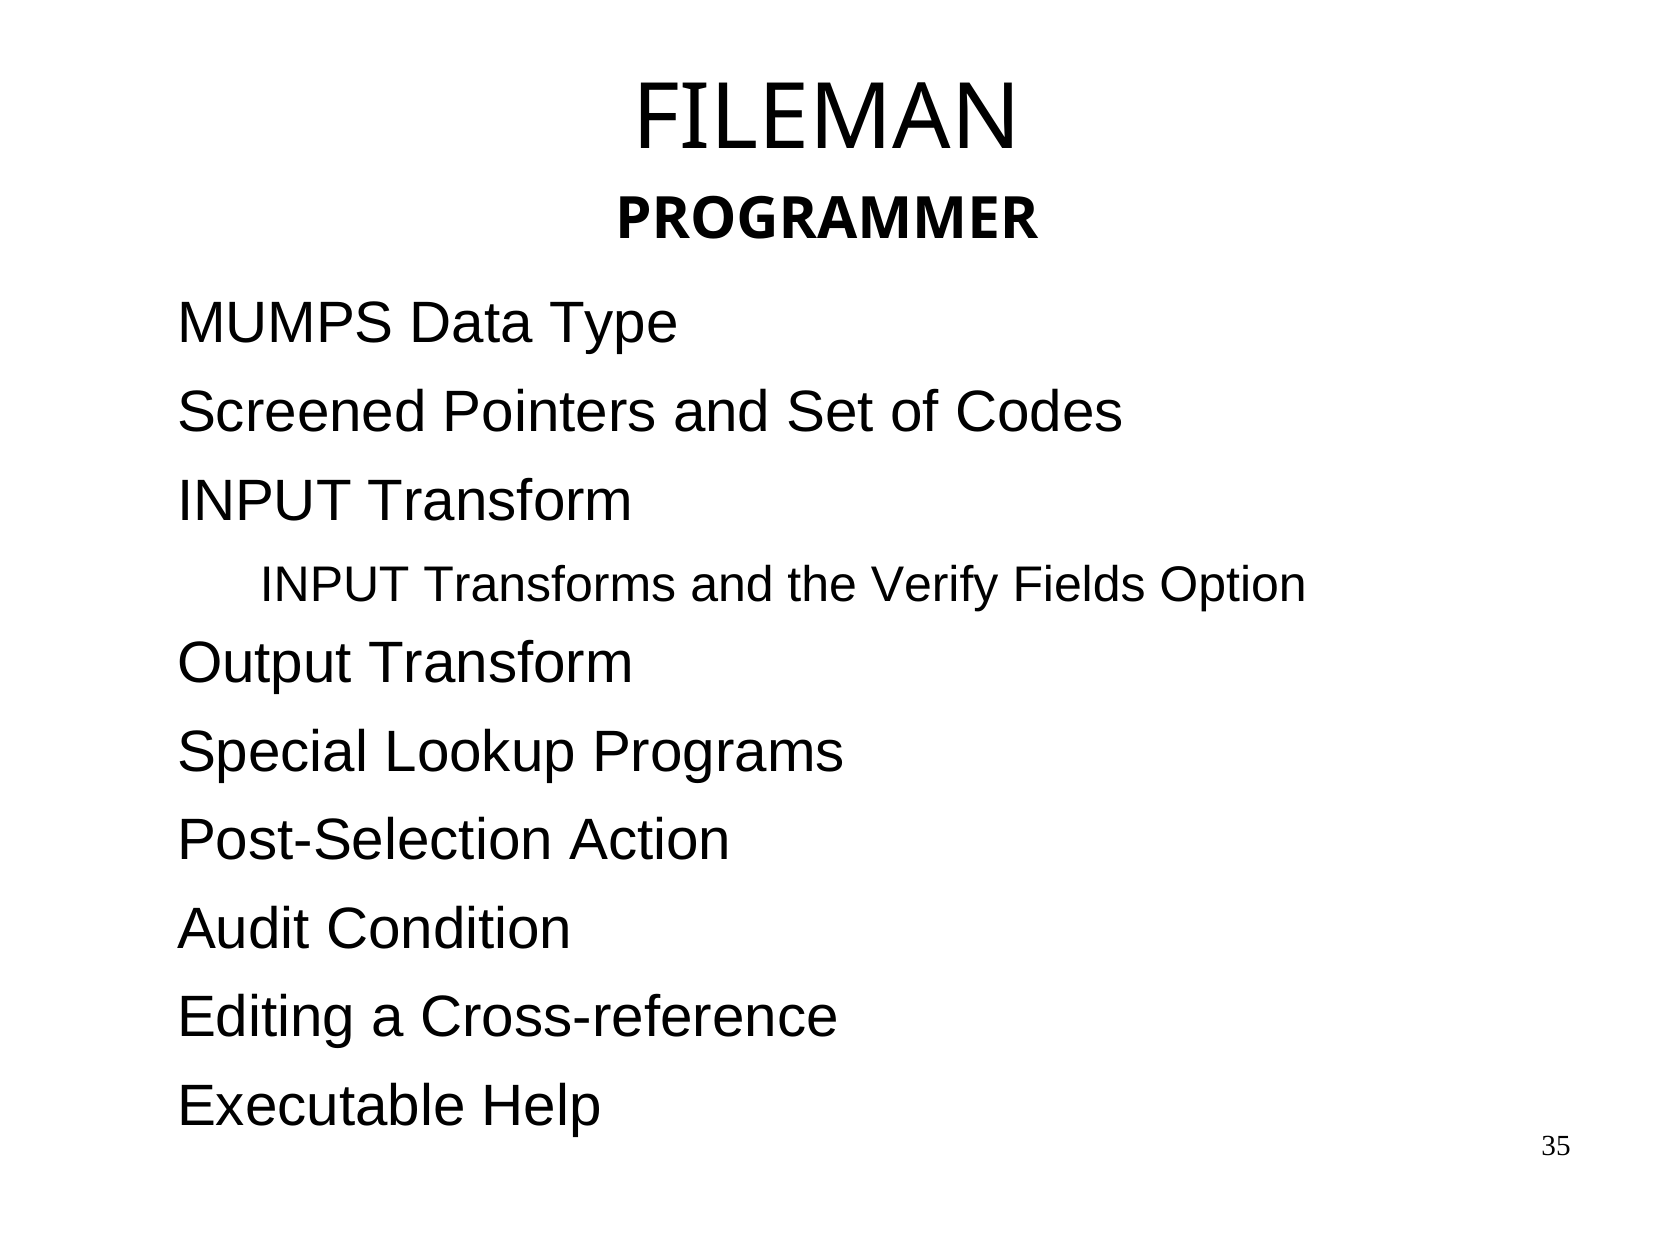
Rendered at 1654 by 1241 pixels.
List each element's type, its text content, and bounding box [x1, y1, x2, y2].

list MUMPS Data Type Screened Pointers and Set of Codes INPUT Transform INPUT Transforms and the Verify Fields Option Output Transform Special Lookup Programs Post-Selection Action Audit Condition Editing a Cross-reference Executable Help [82, 290, 1571, 1136]
title FILEMAN PROGRAMMER [82, 47, 1571, 259]
